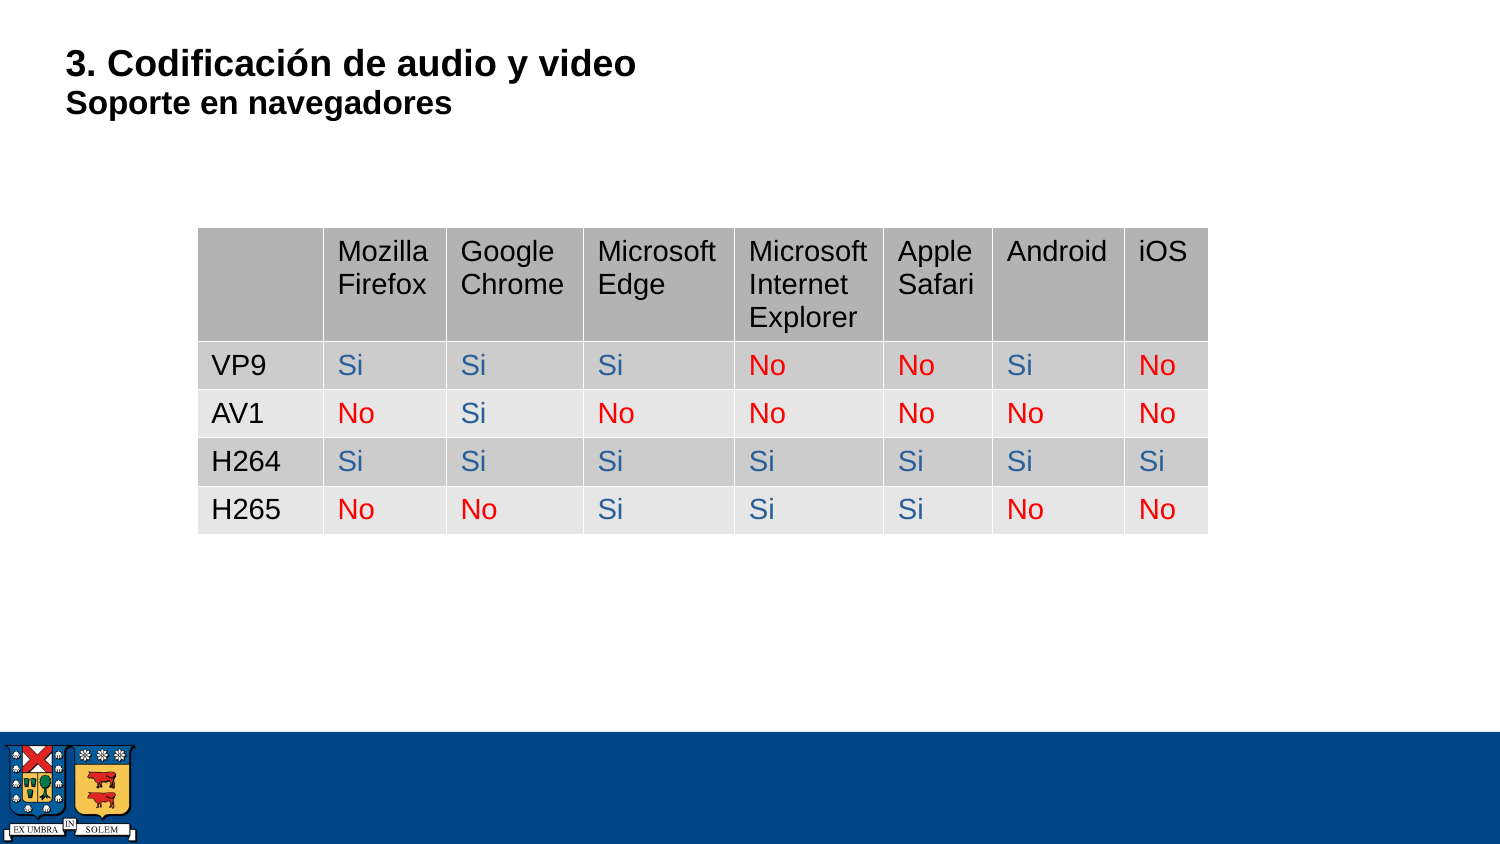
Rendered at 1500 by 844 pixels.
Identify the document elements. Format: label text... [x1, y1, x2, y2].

table_cell Si [884, 438, 992, 486]
table_cell Si [447, 438, 583, 486]
table_cell No [884, 390, 992, 437]
table_header [198, 228, 323, 341]
table_cell H264 [198, 438, 323, 486]
table_cell Si [324, 438, 446, 486]
table_cell No [324, 390, 446, 437]
table_cell No [1125, 342, 1208, 389]
table_cell Si [324, 342, 446, 389]
text_box 3. Codificación de audio y video Soporte en navegadores [50, 35, 1477, 384]
table_header Android [993, 228, 1124, 341]
table_cell No [324, 487, 446, 534]
table_cell H265 [198, 487, 323, 534]
table_cell Si [993, 342, 1124, 389]
table_cell Si [1125, 438, 1208, 486]
table_cell Si [584, 438, 734, 486]
table_cell No [884, 342, 992, 389]
table_cell Si [884, 487, 992, 534]
table_header iOS [1125, 228, 1208, 341]
table_header Microsoft Edge [584, 228, 734, 341]
table_cell No [993, 487, 1124, 534]
table_cell Si [447, 390, 583, 437]
table_header Apple Safari [884, 228, 992, 341]
table_cell AV1 [198, 390, 323, 437]
table_cell No [993, 390, 1124, 437]
table_cell No [735, 390, 883, 437]
table_cell Si [735, 438, 883, 486]
table_cell VP9 [198, 342, 323, 389]
table_cell No [1125, 487, 1208, 534]
table_cell Si [584, 342, 734, 389]
table_cell Si [584, 487, 734, 534]
table_cell No [735, 342, 883, 389]
table_cell Si [993, 438, 1124, 486]
table_cell Si [735, 487, 883, 534]
table_header Microsoft Internet Explorer [735, 228, 883, 341]
picture [2, 732, 139, 844]
table_header Mozilla Firefox [324, 228, 446, 341]
table_cell Si [447, 342, 583, 389]
table_cell No [447, 487, 583, 534]
table_header Google Chrome [447, 228, 583, 341]
table_cell No [1125, 390, 1208, 437]
table_cell No [584, 390, 734, 437]
